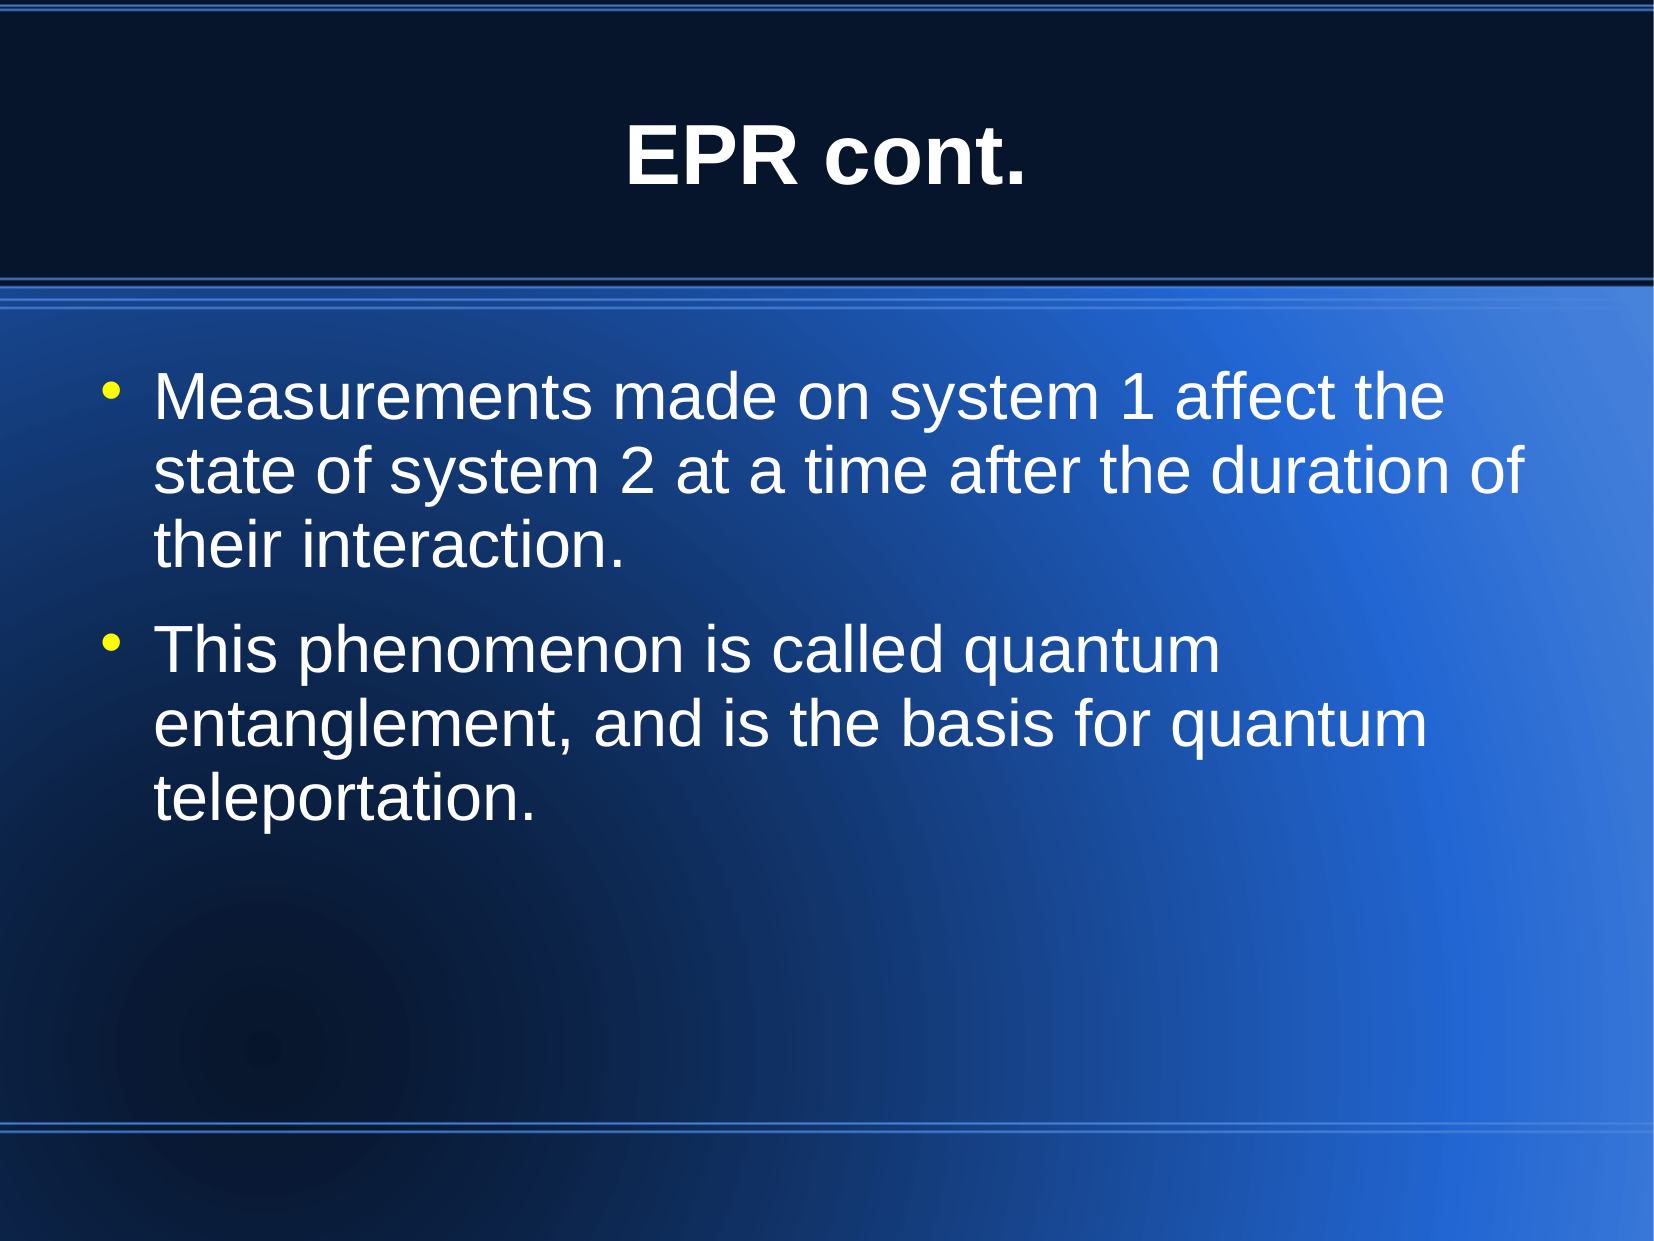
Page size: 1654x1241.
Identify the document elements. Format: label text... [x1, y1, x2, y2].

title EPR cont. [82, 49, 1571, 257]
list Measurements made on system 1 affect the state of system 2 at a time after the duration of their interaction. This phenomenon is called quantum entanglement, and is the basis for quantum teleportation. [82, 355, 1571, 1058]
picture [0, 0, 1654, 1241]
